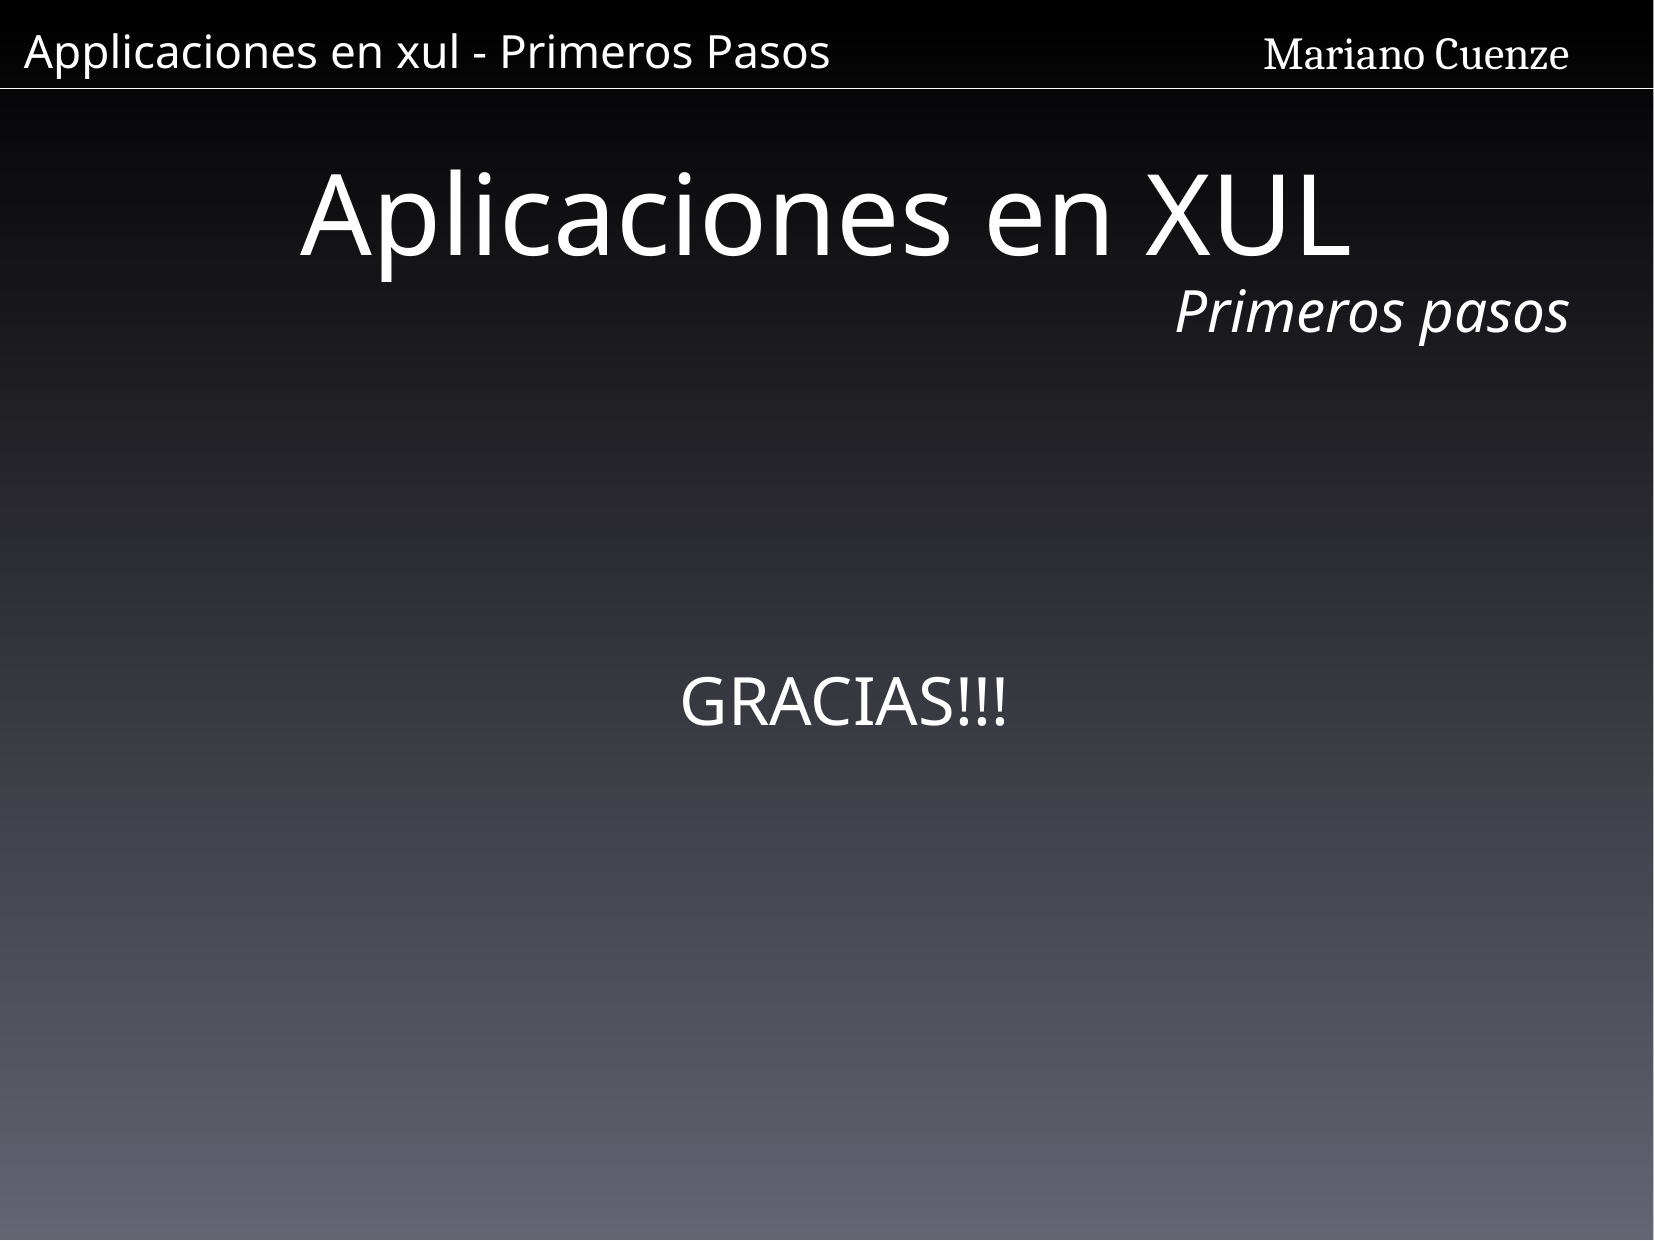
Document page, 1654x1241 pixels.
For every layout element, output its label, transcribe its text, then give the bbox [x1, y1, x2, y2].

text_box Mariano Cuenze [1249, 20, 1648, 89]
text_box Applicaciones en xul - Primeros Pasos [9, 11, 899, 80]
title Primeros pasos [82, 265, 1571, 355]
title Aplicaciones en XUL [82, 108, 1571, 265]
subtitle GRACIAS!!! [82, 355, 1571, 1102]
